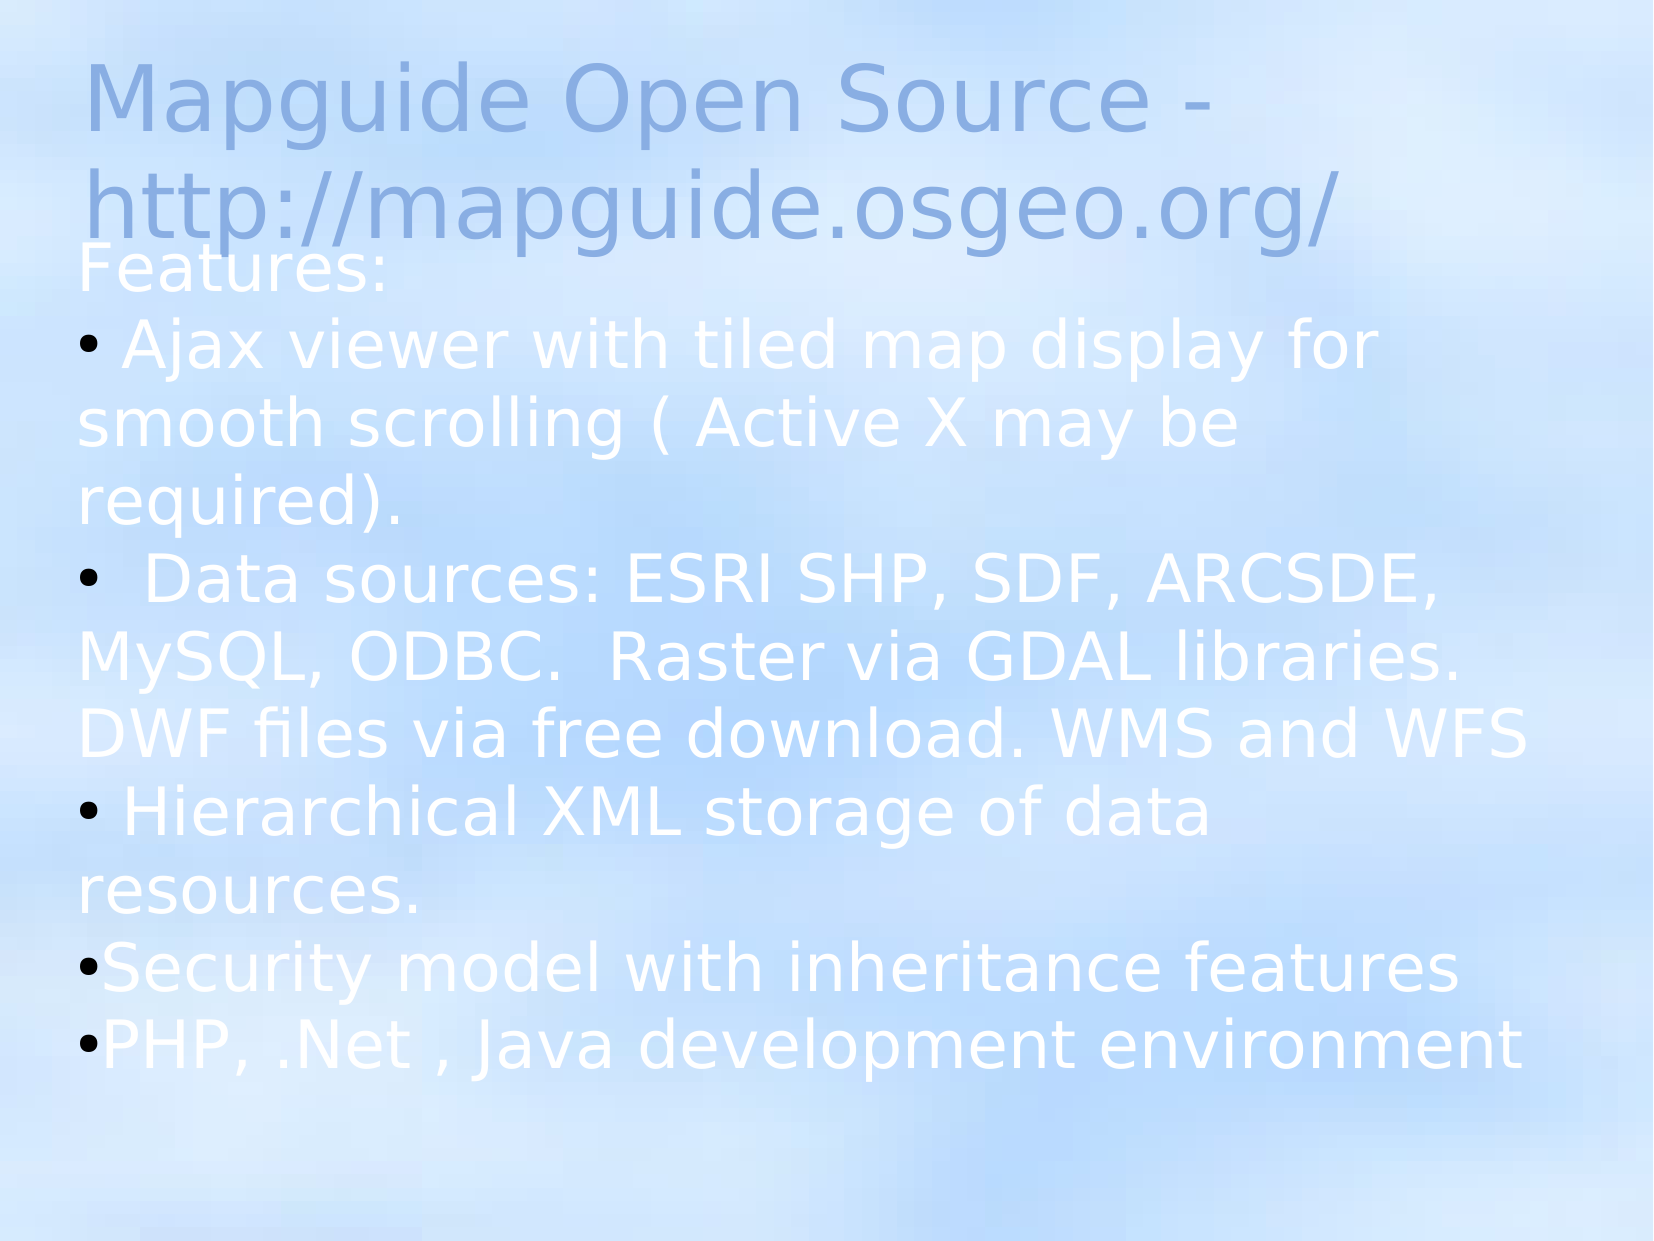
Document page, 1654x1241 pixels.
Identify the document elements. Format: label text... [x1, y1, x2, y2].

subtitle Features: Ajax viewer with tiled map display for smooth scrolling ( Active X may be required). Data sources: ESRI SHP, SDF, ARCSDE, MySQL, ODBC. Raster via GDAL libraries. DWF files via free download. WMS and WFS Hierarchical XML storage of data resources. Security model with inheritance features PHP, .Net , Java development environment [76, 229, 1565, 1241]
title Mapguide Open Source - http://mapguide.osgeo.org/ [82, 45, 1571, 261]
picture [0, 0, 1654, 1241]
